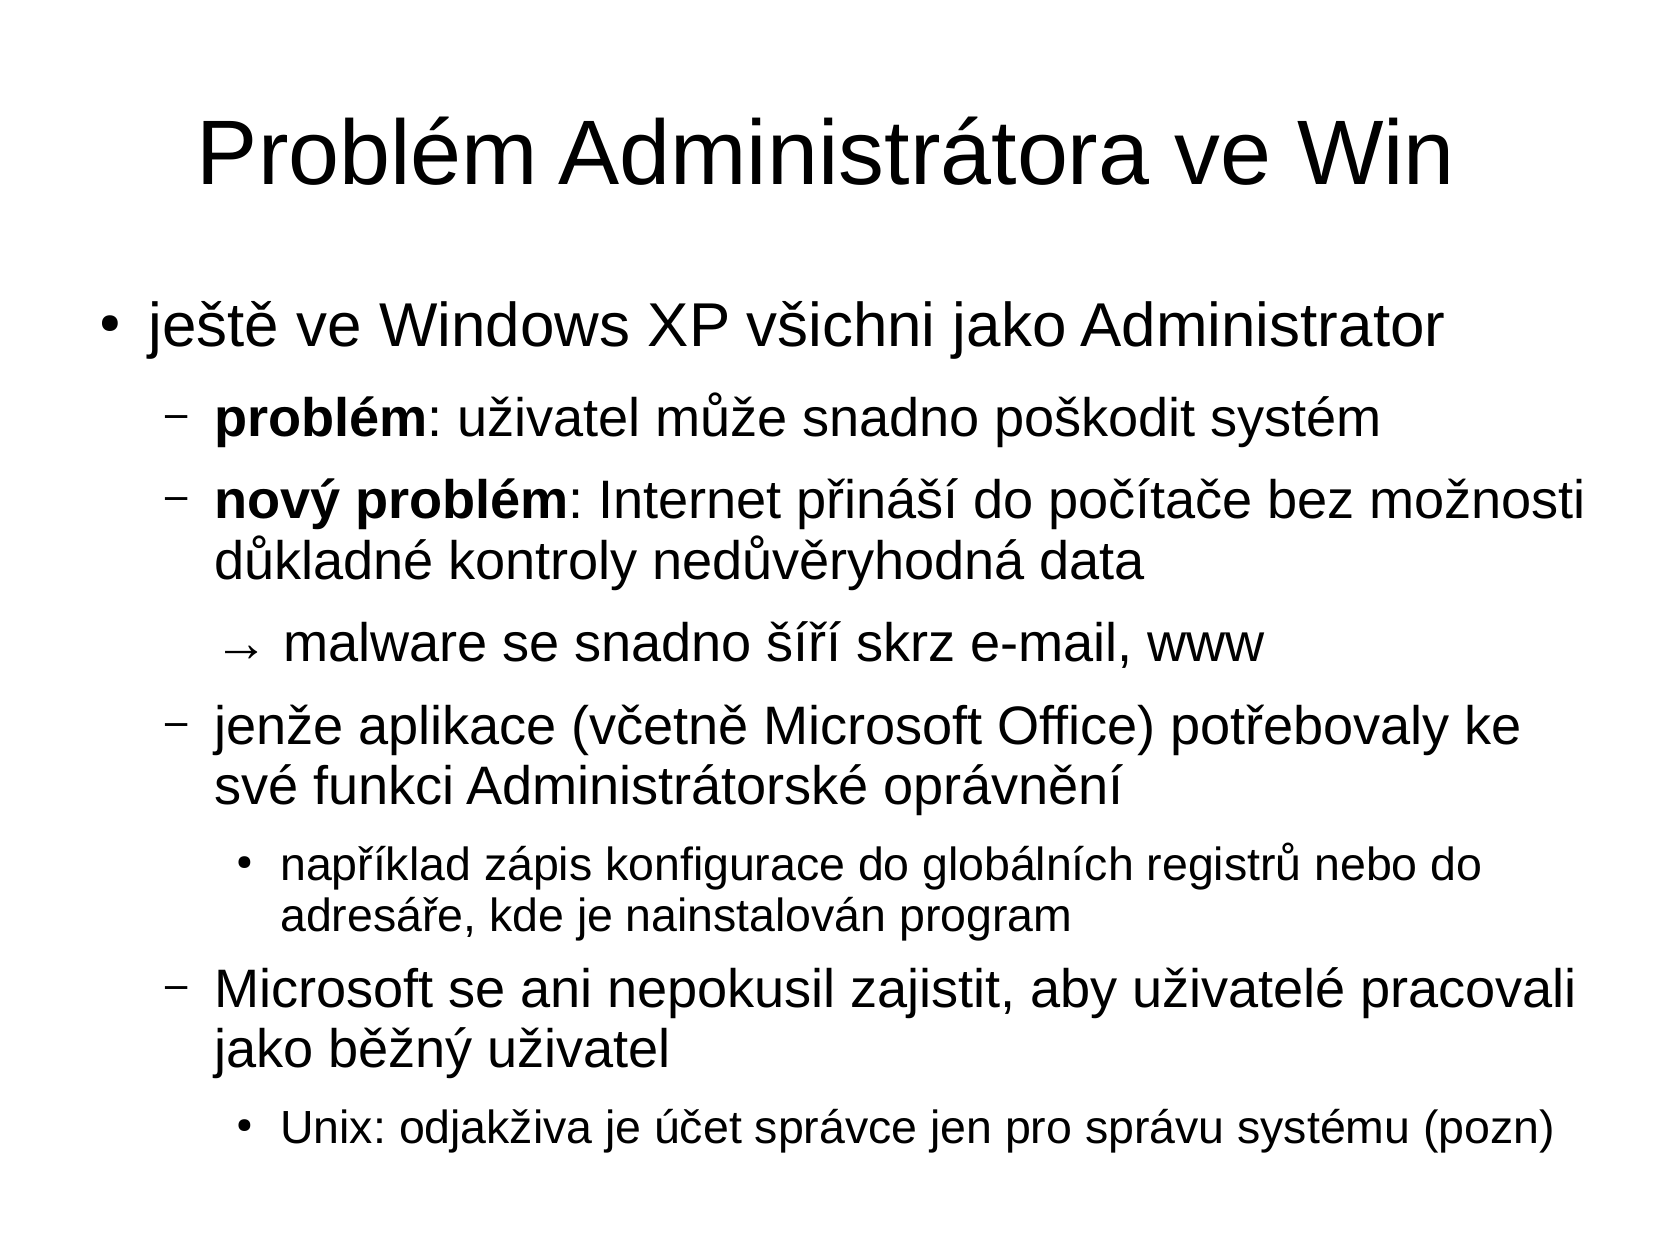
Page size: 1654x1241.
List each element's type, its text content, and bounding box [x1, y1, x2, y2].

title Problém Administrátora ve Win [82, 49, 1571, 257]
list ještě ve Windows XP všichni jako Administrator problém: uživatel může snadno poškodit systém nový problém: Internet přináší do počítače bez možnosti důkladné kontroly nedůvěryhodná data → malware se snadno šíří skrz e-mail, www jenže aplikace (včetně Microsoft Office) potřebovaly ke své funkci Administrátorské oprávnění například zápis konfigurace do globálních registrů nebo do adresáře, kde je nainstalován program Microsoft se ani nepokusil zajistit, aby uživatelé pracovali jako běžný uživatel Unix: odjakživa je účet správce jen pro správu systému (pozn) [82, 290, 1595, 1158]
